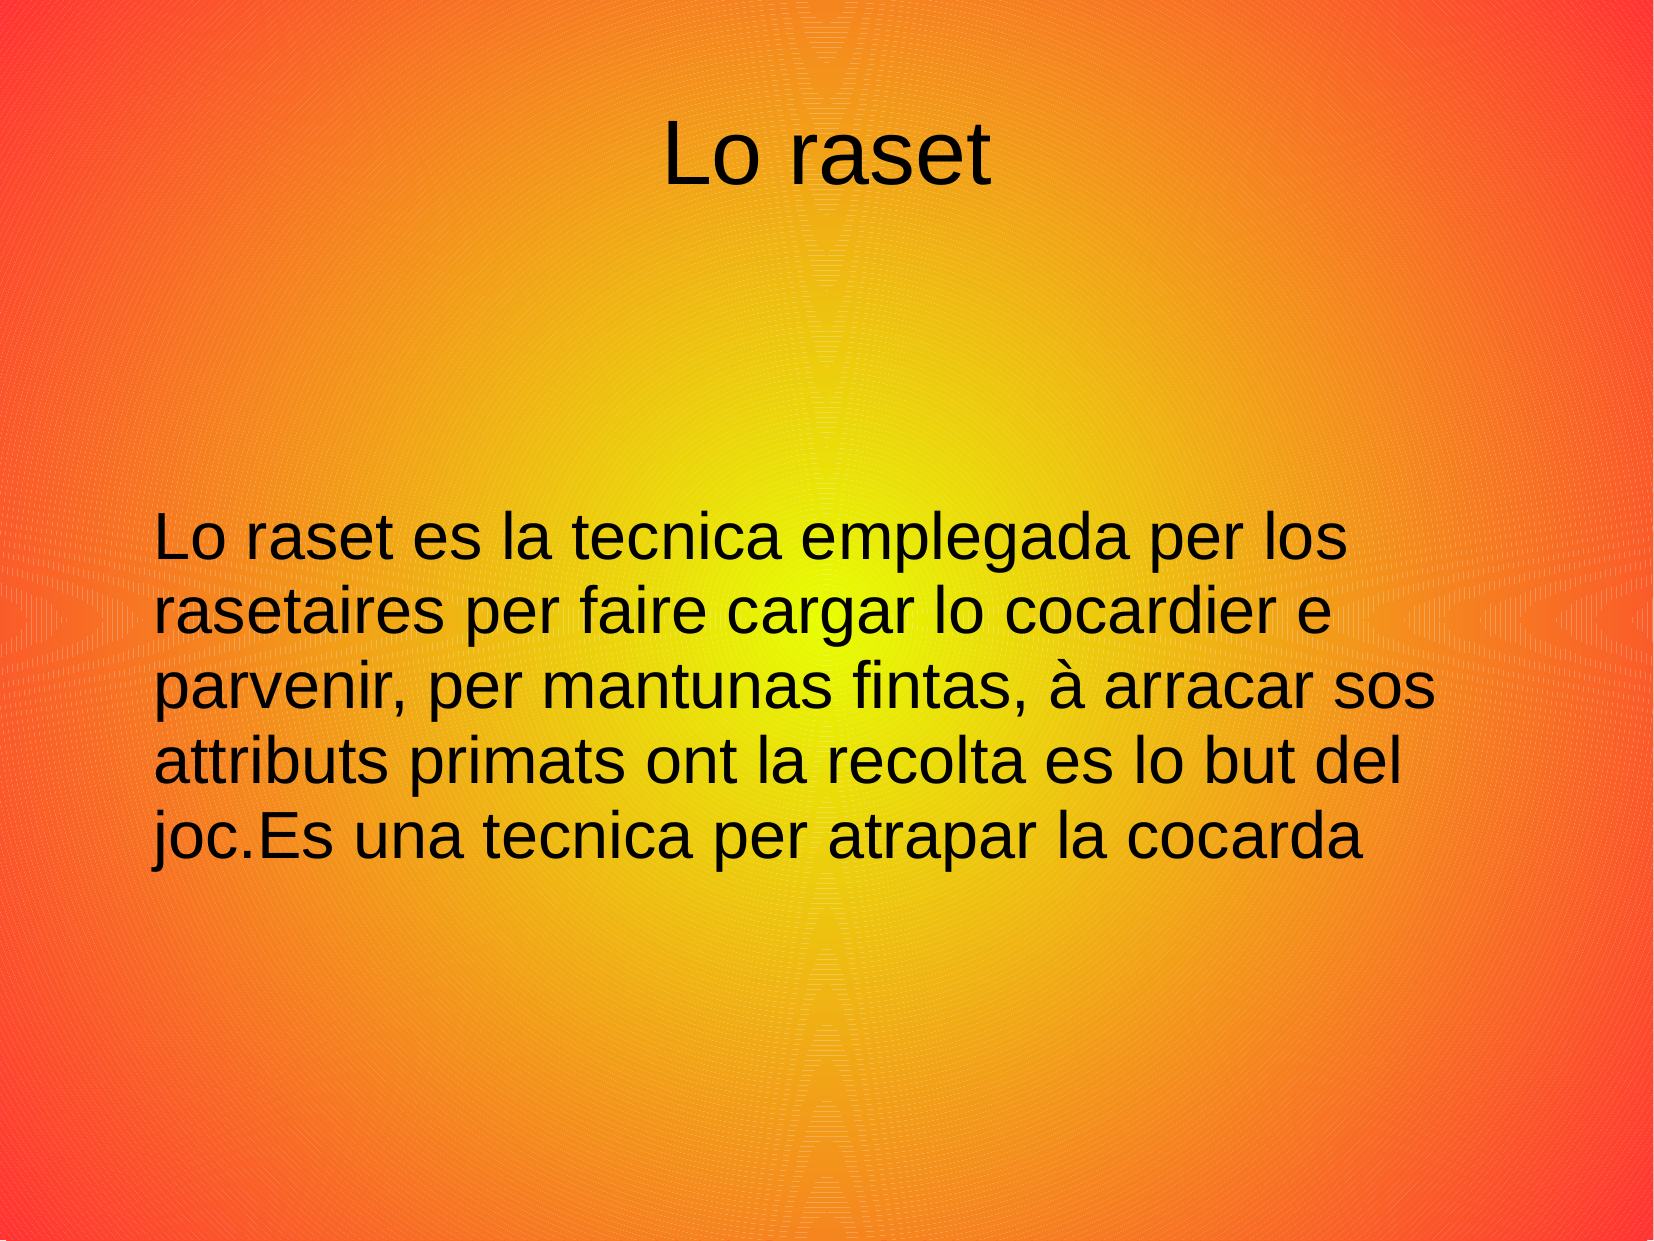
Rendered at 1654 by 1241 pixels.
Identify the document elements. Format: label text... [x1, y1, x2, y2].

title Lo raset [82, 49, 1571, 257]
list Lo raset es la tecnica emplegada per los rasetaires per faire cargar lo cocardier e parvenir, per mantunas fintas, à arracar sos attributs primats ont la recolta es lo but del joc.Es una tecnica per atrapar la cocarda [82, 290, 1571, 1109]
